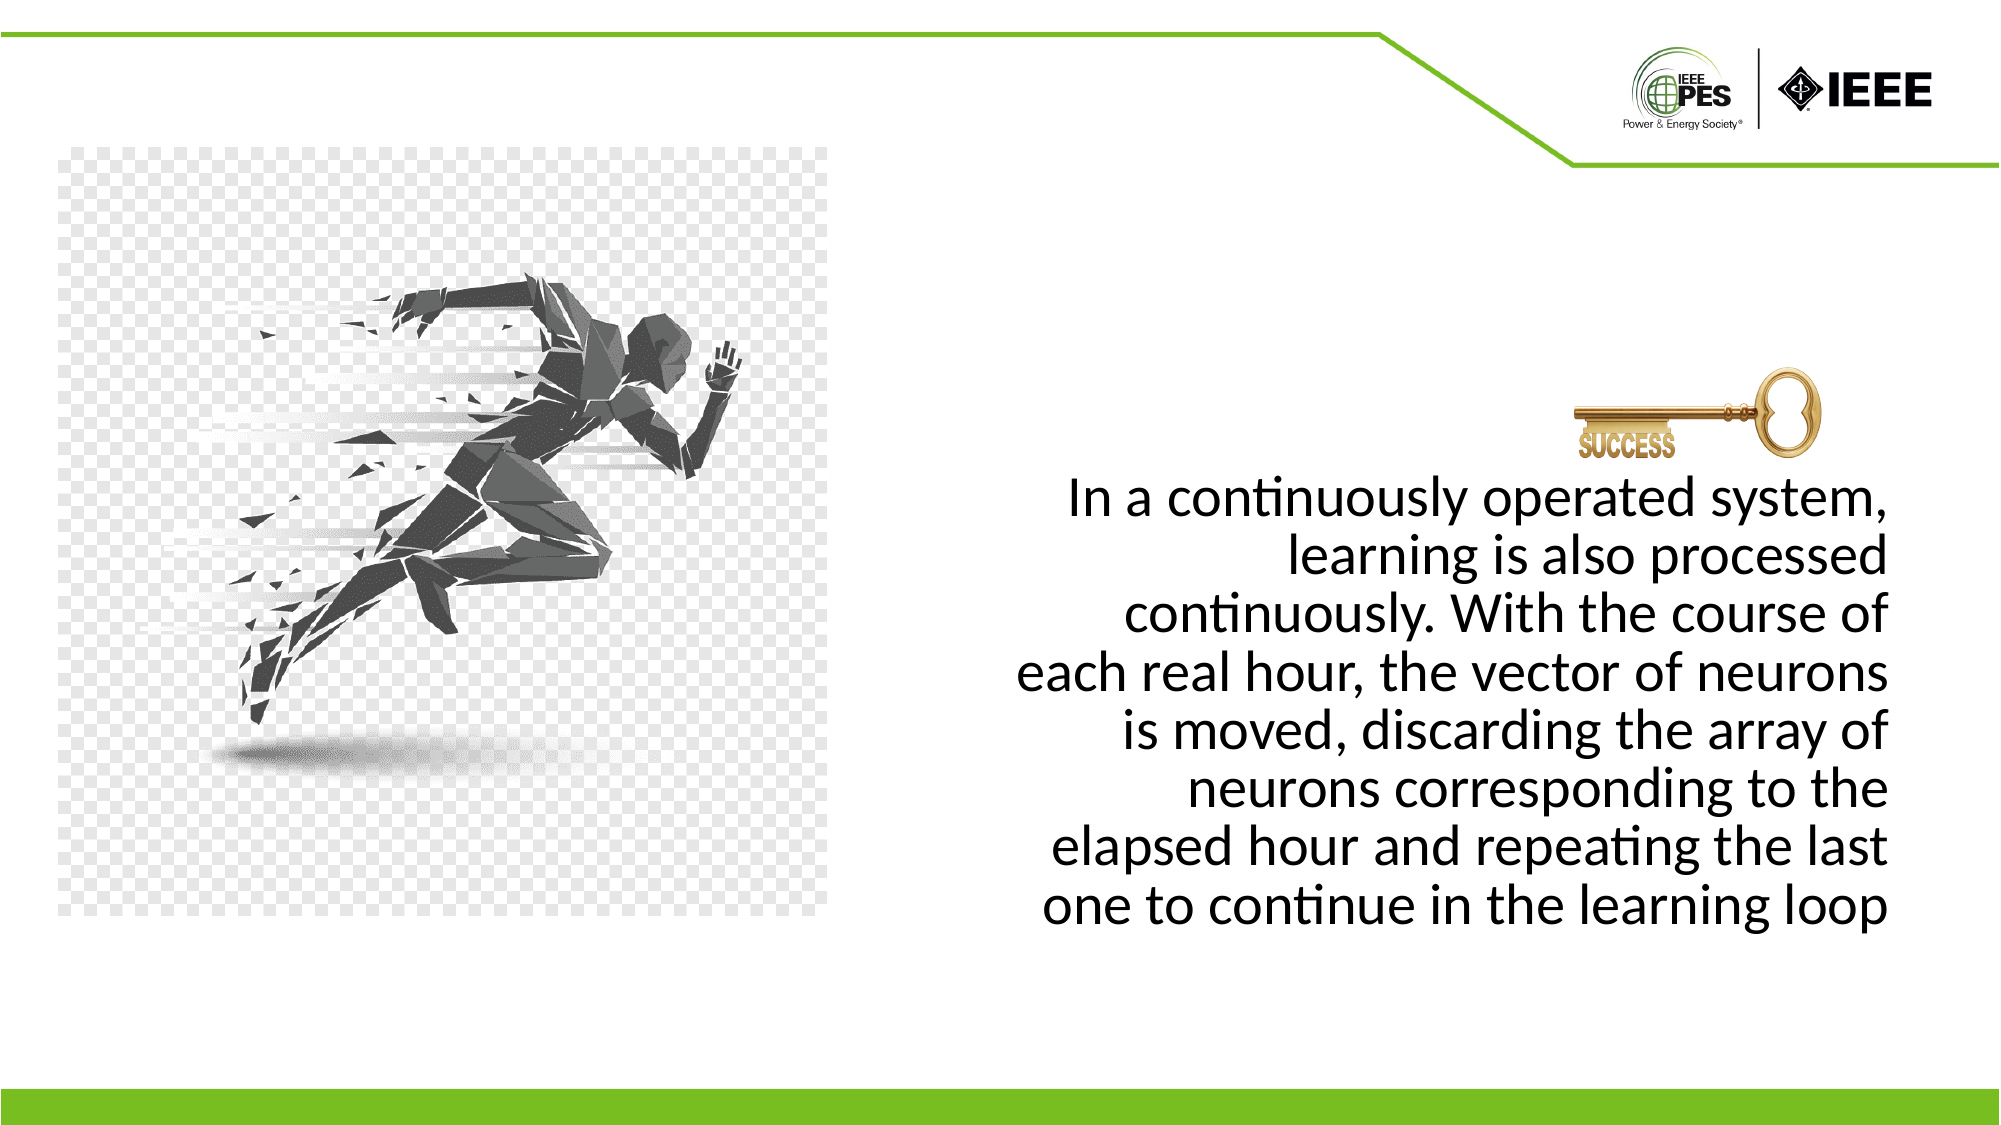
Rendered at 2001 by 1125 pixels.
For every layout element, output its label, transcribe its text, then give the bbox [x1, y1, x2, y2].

picture [1, 31, 1999, 1125]
list In a continuously operated system, learning is also processed continuously. With the course of each real hour, the vector of neurons is moved, discarding the array of neurons corresponding to the elapsed hour and repeating the last one to continue in the learning loop [944, 472, 1890, 945]
